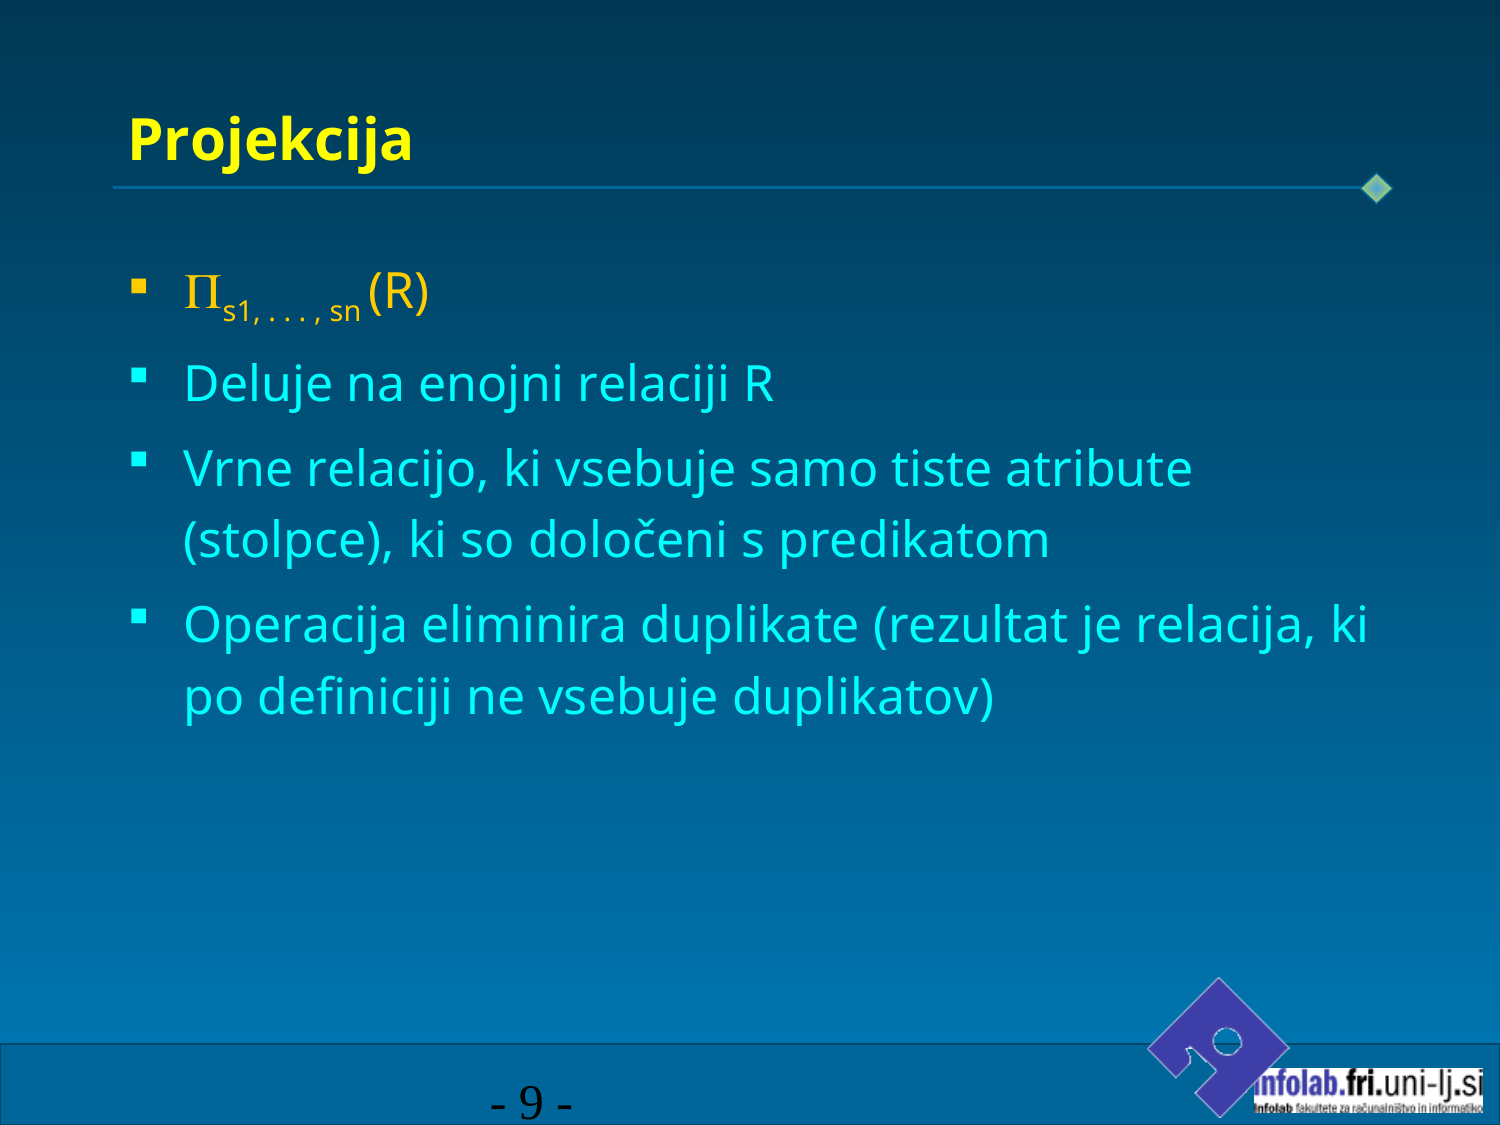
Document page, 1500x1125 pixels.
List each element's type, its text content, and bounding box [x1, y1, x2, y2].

list s1, . . . , sn (R) Deluje na enojni relaciji R Vrne relacijo, ki vsebuje samo tiste atribute (stolpce), ki so določeni s predikatom Operacija eliminira duplikate (rezultat je relacija, ki po definiciji ne vsebuje duplikatov) [112, 237, 1388, 963]
title Projekcija [112, 94, 1388, 181]
picture [1149, 978, 1482, 1117]
